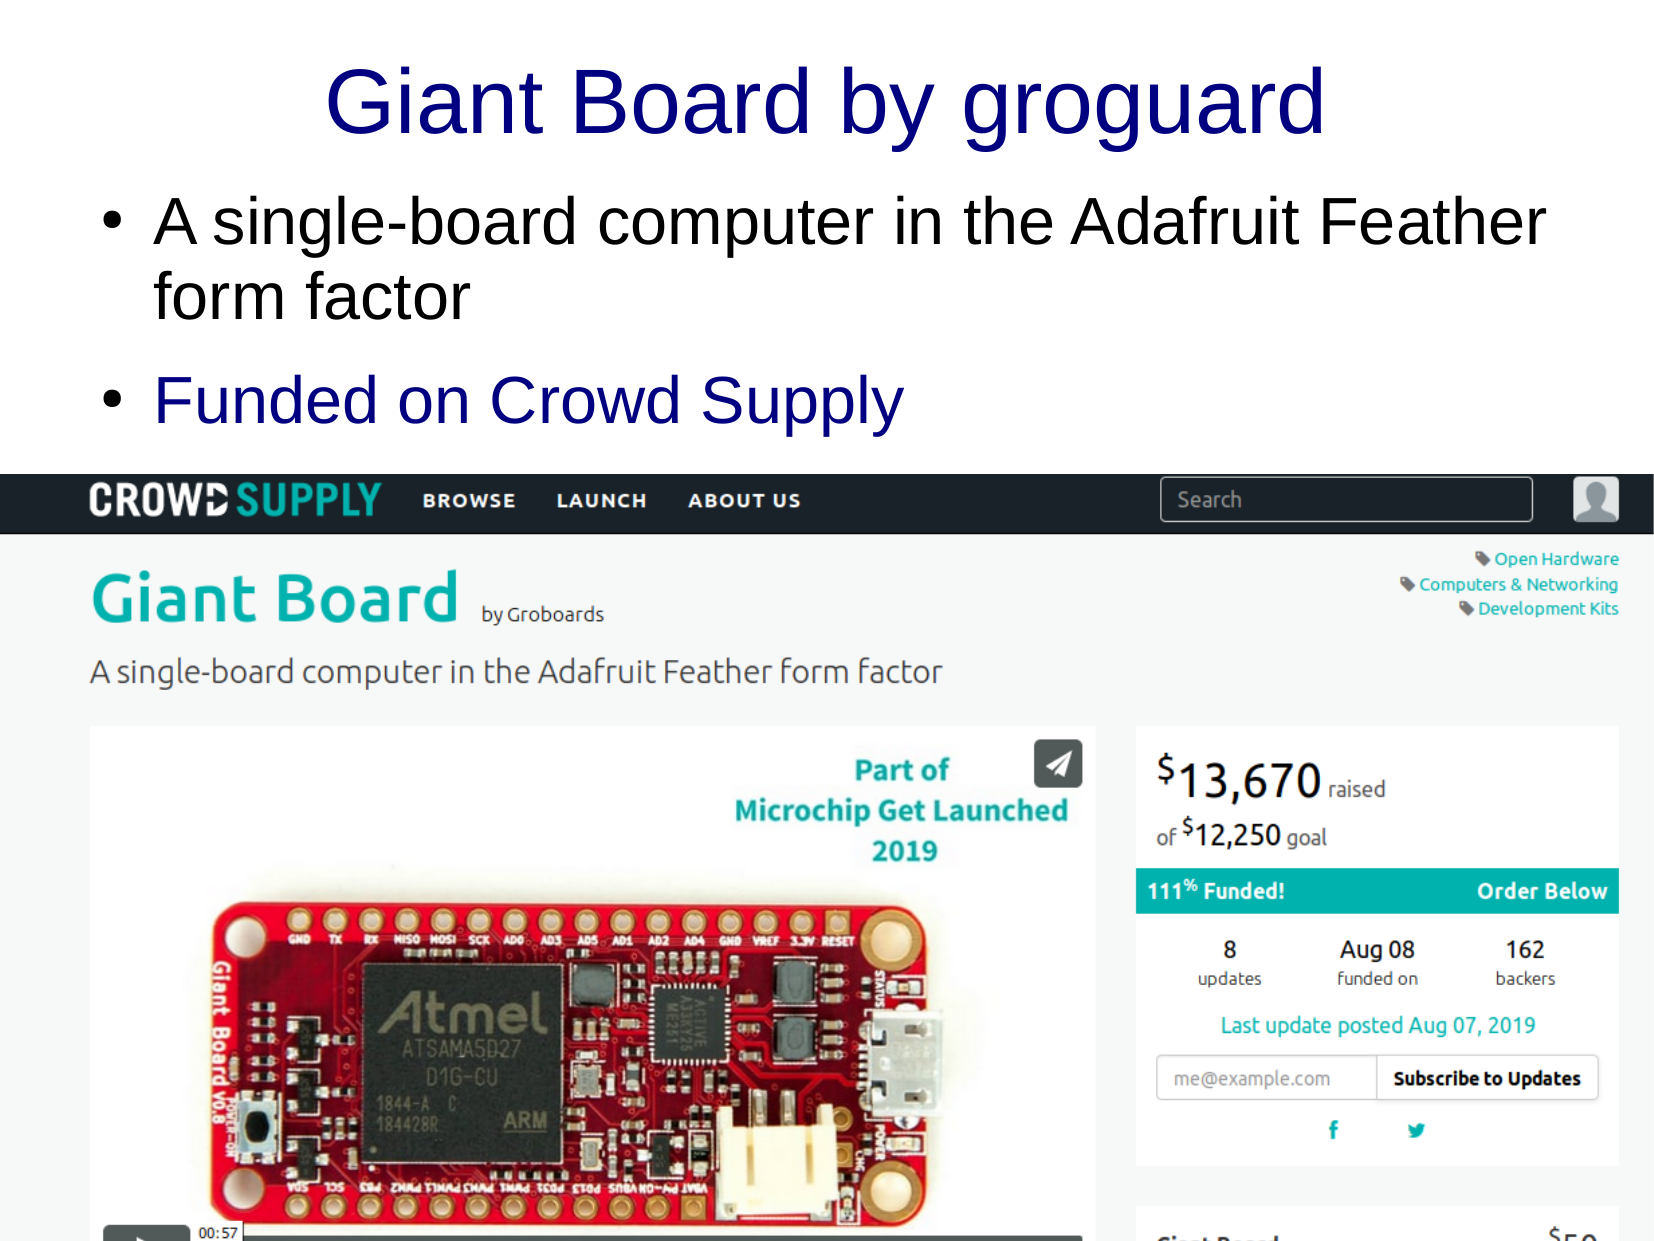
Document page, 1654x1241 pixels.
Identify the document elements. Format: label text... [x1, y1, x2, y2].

picture [0, 474, 1654, 1241]
title Giant Board by groguard [82, 49, 1571, 183]
list A single-board computer in the Adafruit Feather form factor Funded on Crowd Supply [82, 183, 1571, 474]
